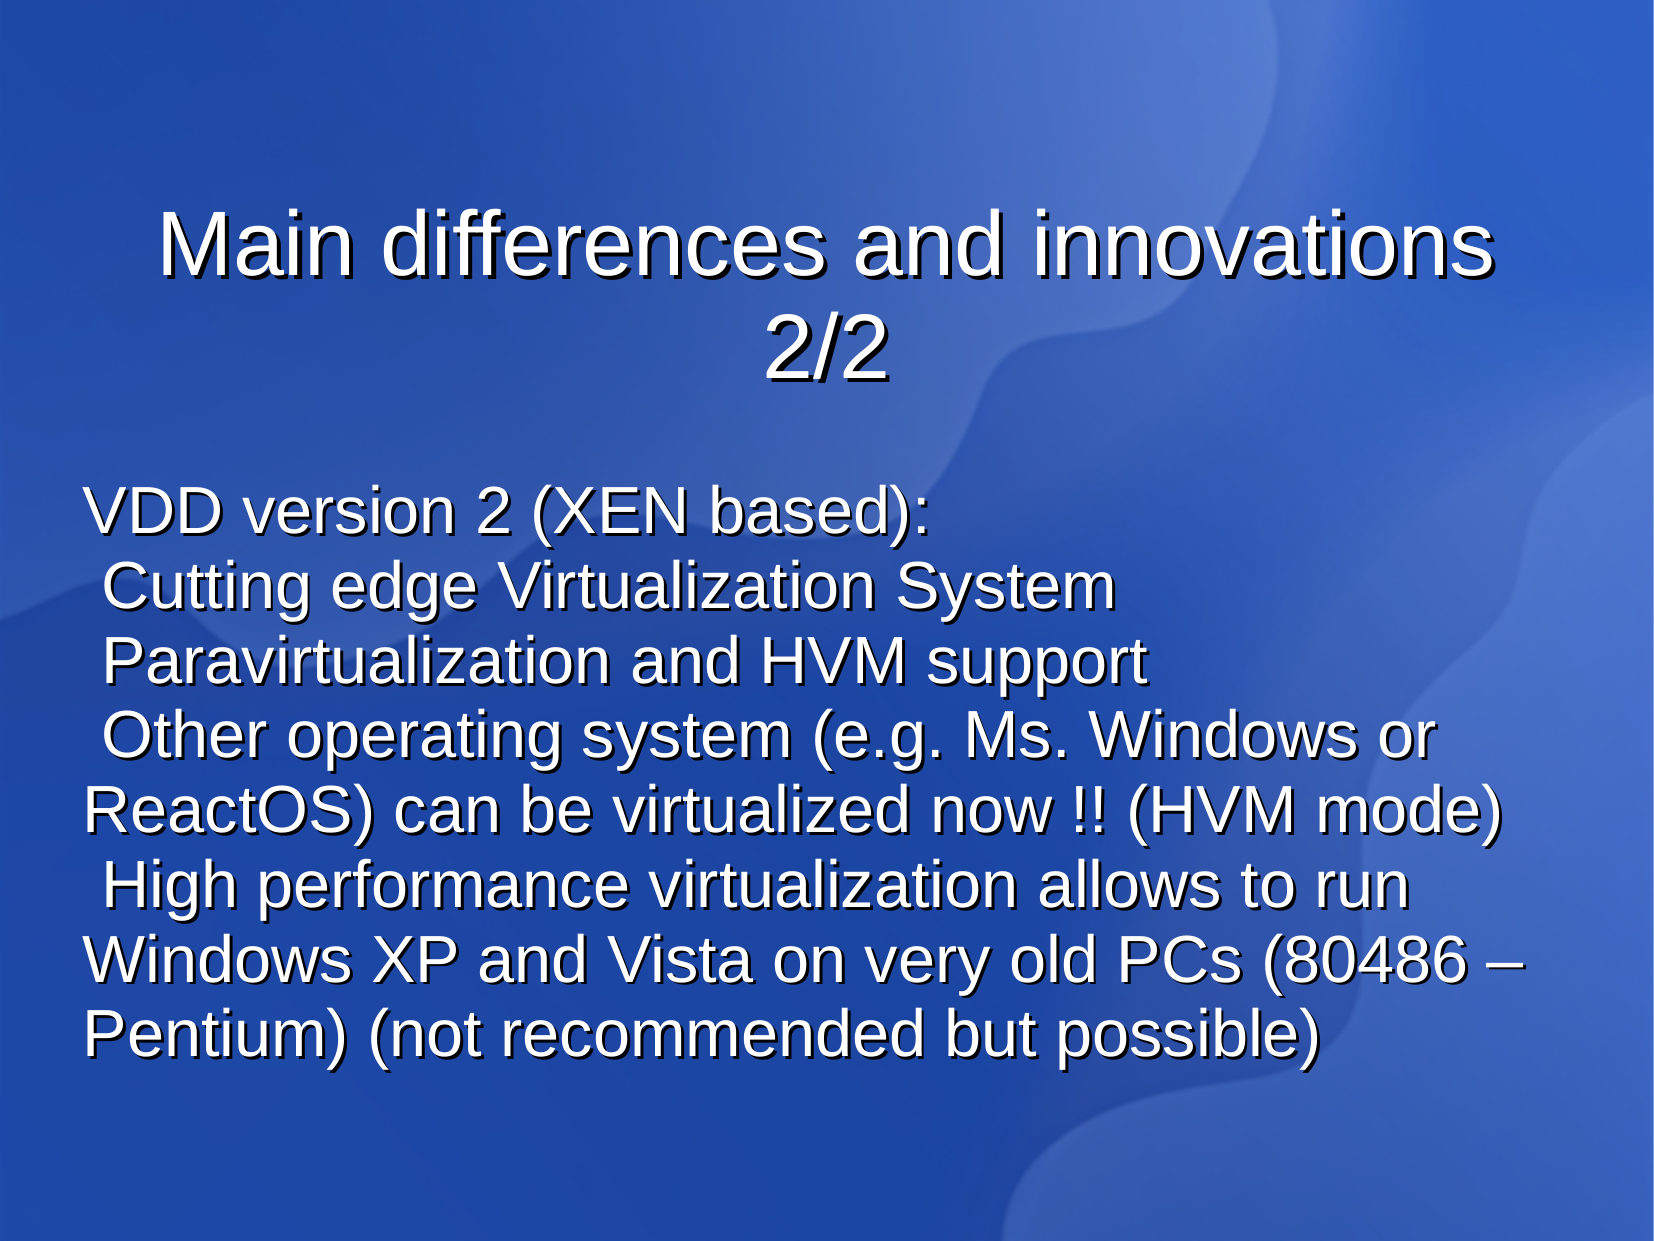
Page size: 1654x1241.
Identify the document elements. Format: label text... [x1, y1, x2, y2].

picture [0, 0, 1654, 1241]
title Main differences and innovations 2/2 [82, 192, 1571, 398]
subtitle VDD version 2 (XEN based): Cutting edge Virtualization System Paravirtualization and HVM support Other operating system (e.g. Ms. Windows or ReactOS) can be virtualized now !! (HVM mode) High performance virtualization allows to run Windows XP and Vista on very old PCs (80486 – Pentium) (not recommended but possible) [82, 442, 1571, 1102]
